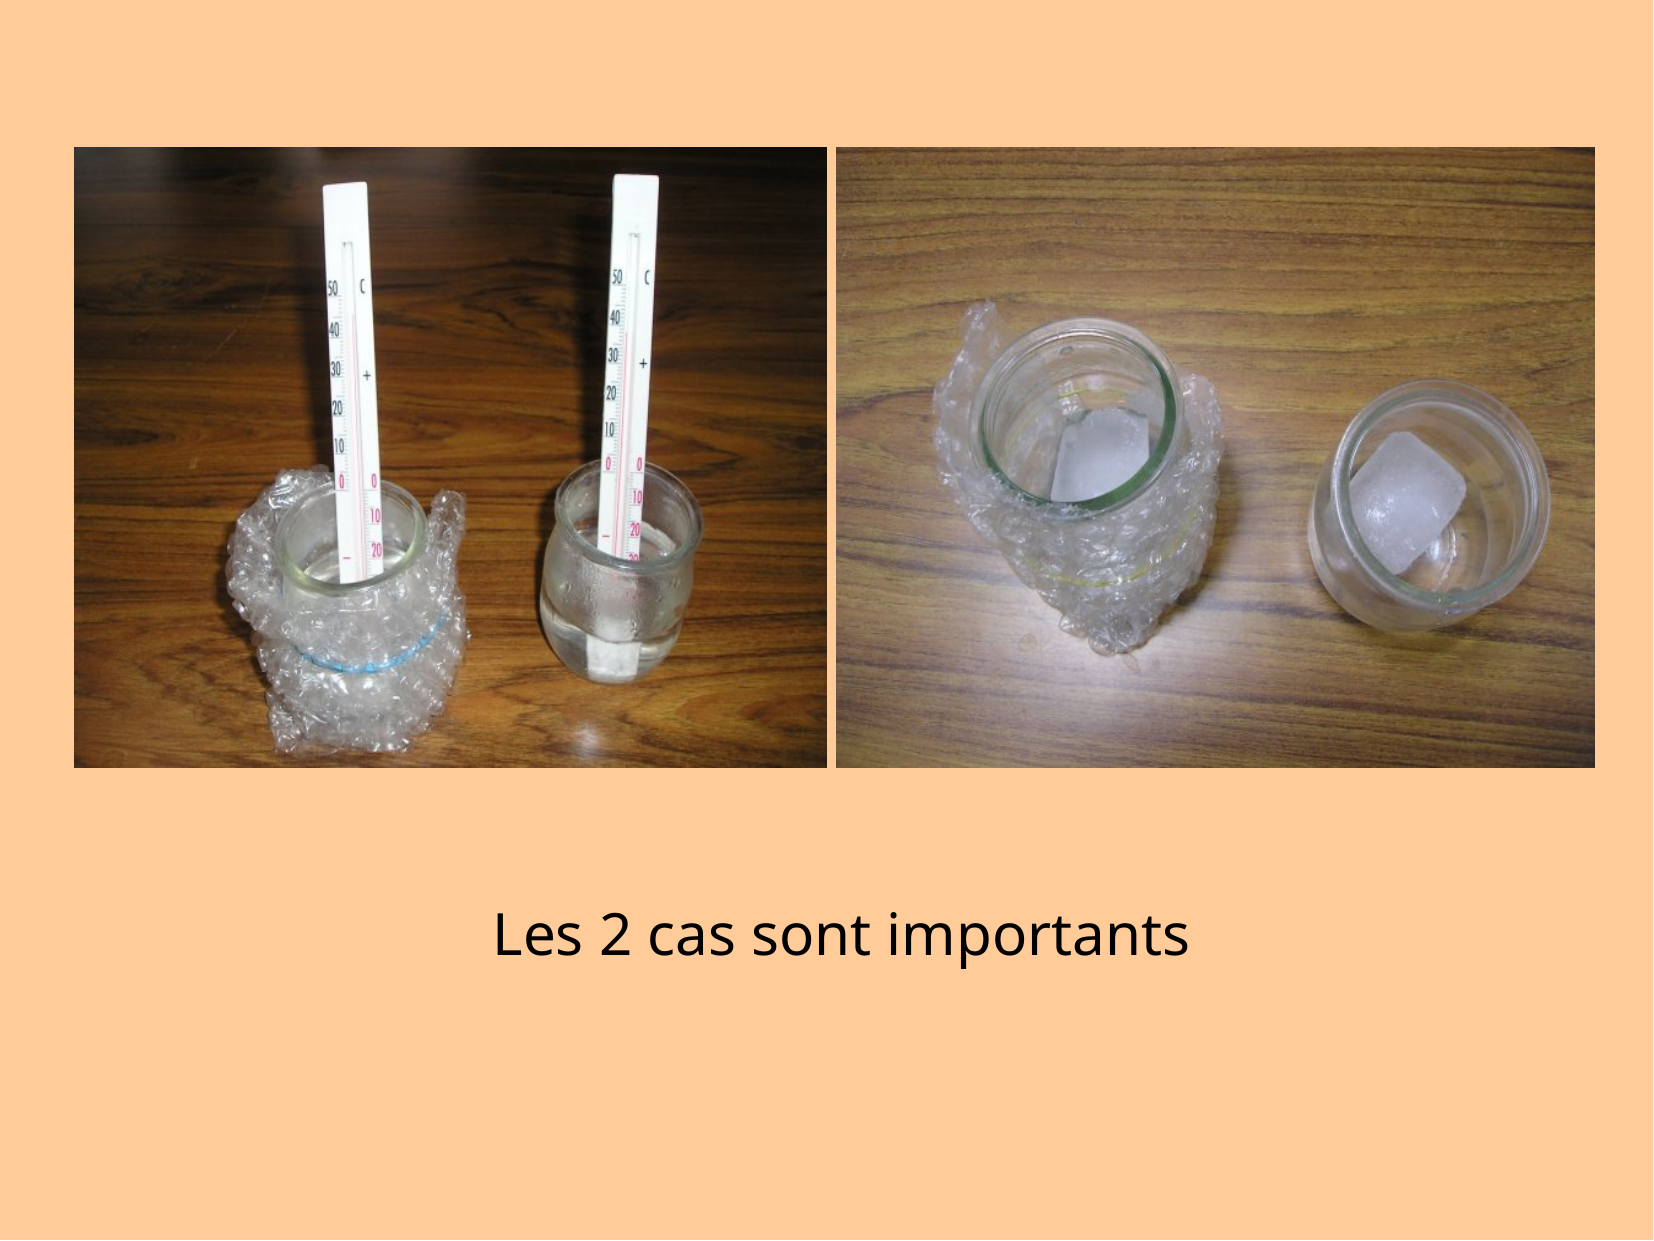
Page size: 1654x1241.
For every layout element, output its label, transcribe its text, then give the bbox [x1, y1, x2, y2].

text_box Les 2 cas sont importants [265, 885, 1418, 969]
picture [74, 147, 827, 768]
picture [836, 147, 1595, 768]
